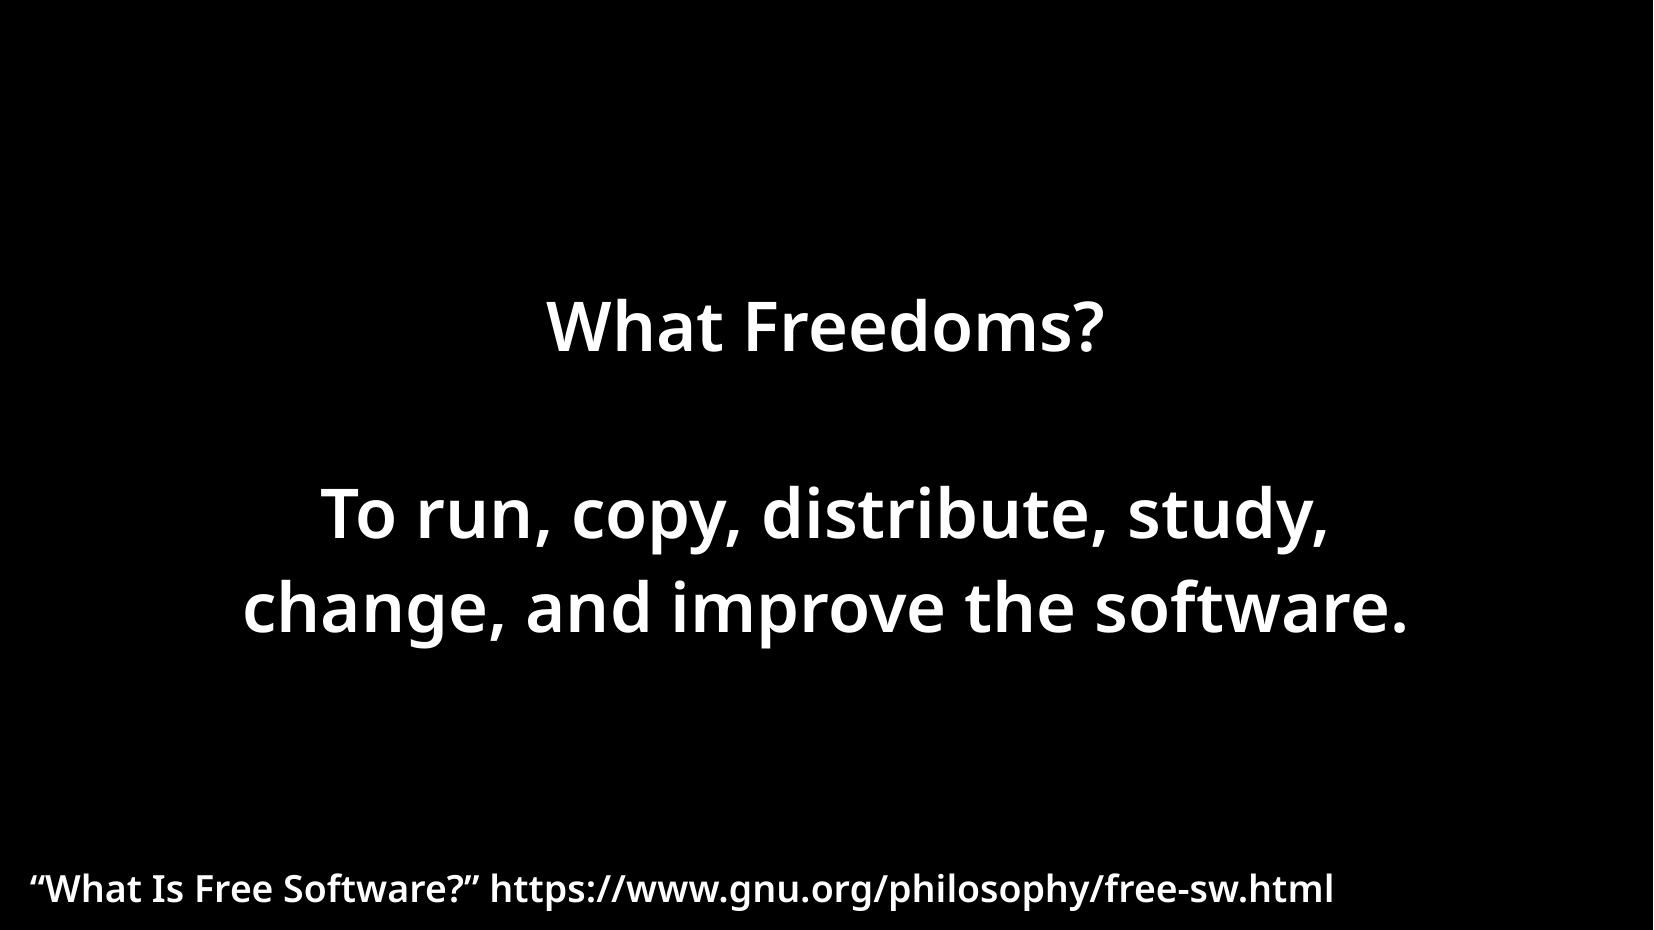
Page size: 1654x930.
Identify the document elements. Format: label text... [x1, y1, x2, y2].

title What Freedoms? To run, copy, distribute, study, change, and improve the software. [82, 297, 1571, 633]
text_box “What Is Free Software?” https://www.gnu.org/philosophy/free-sw.html [15, 855, 1381, 916]
